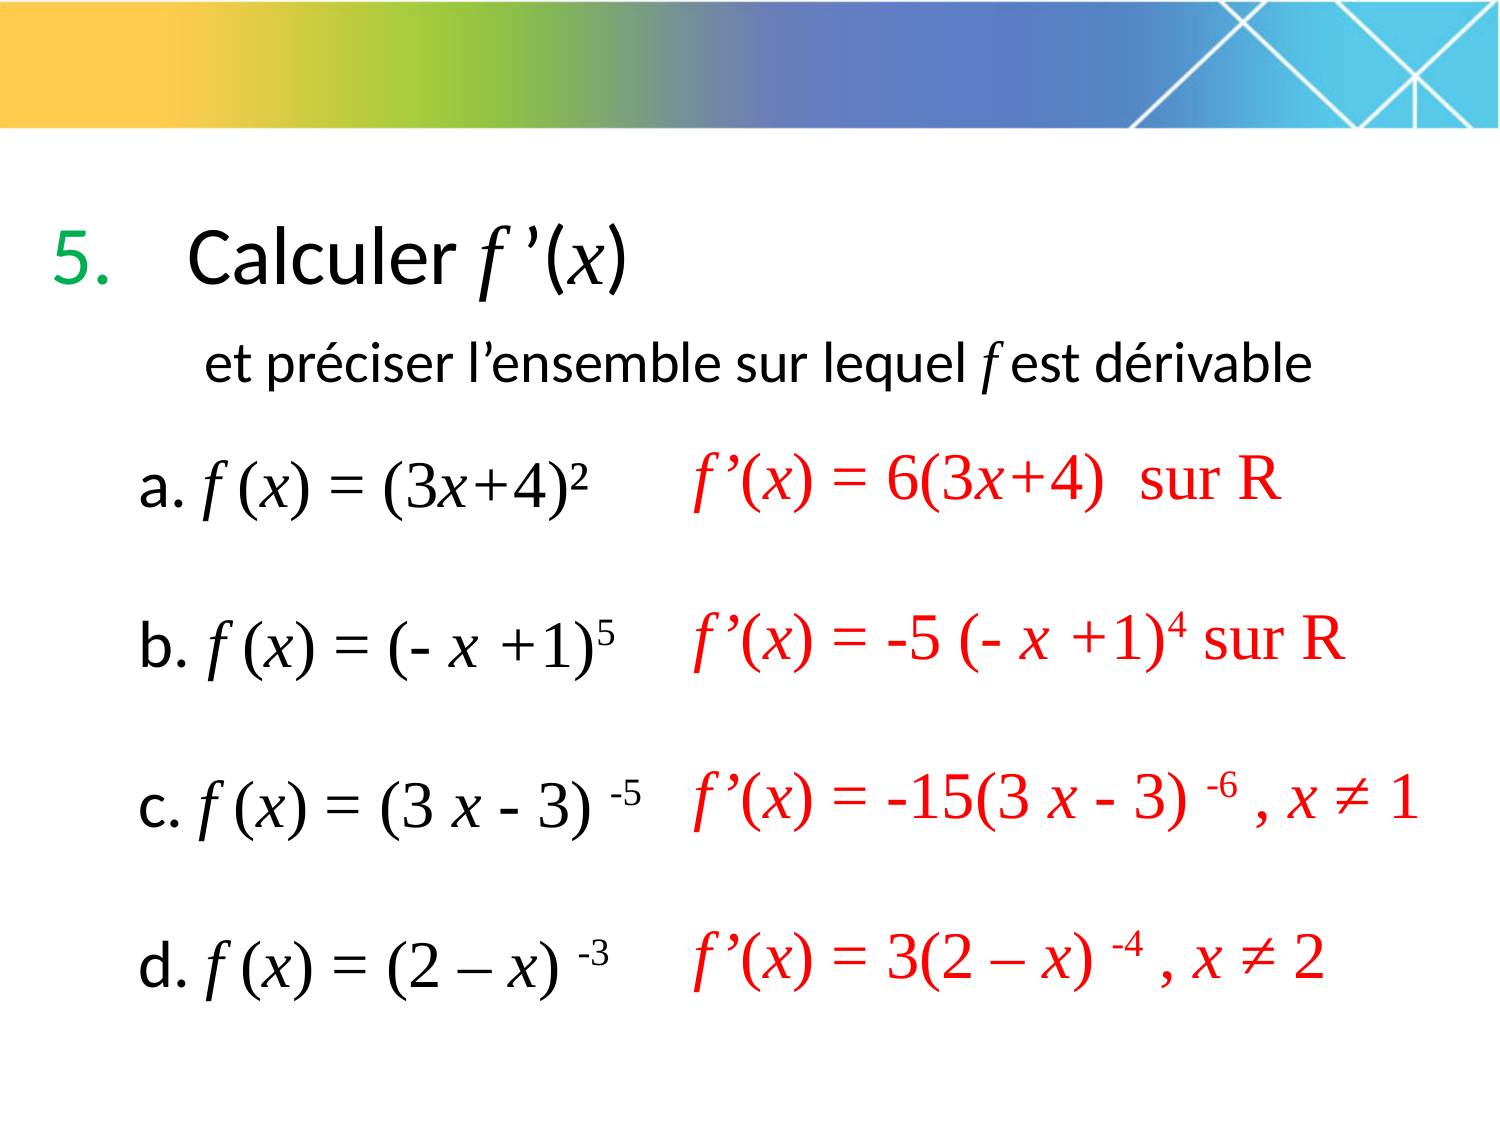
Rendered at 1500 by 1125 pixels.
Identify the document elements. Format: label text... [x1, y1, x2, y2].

text_box Calculer f ’(x) [35, 163, 1500, 338]
text_box a. f (x) = (3x+4)² b. f (x) = (- x +1)5 c. f (x) = (3 x - 3) -5 d. f (x) = (2 – x) -3 [123, 433, 903, 1125]
text_box f’(x) = 6(3x+4) sur R f’(x) = -5 (- x +1)4 sur R f’(x) = -15(3 x - 3) -6 , x ≠ 1 f’(x) = 3(2 – x) -4 , x ≠ 2 [679, 425, 1458, 1000]
picture [0, 0, 1500, 130]
text_box et préciser l’ensemble sur lequel f est dérivable [189, 316, 1329, 402]
